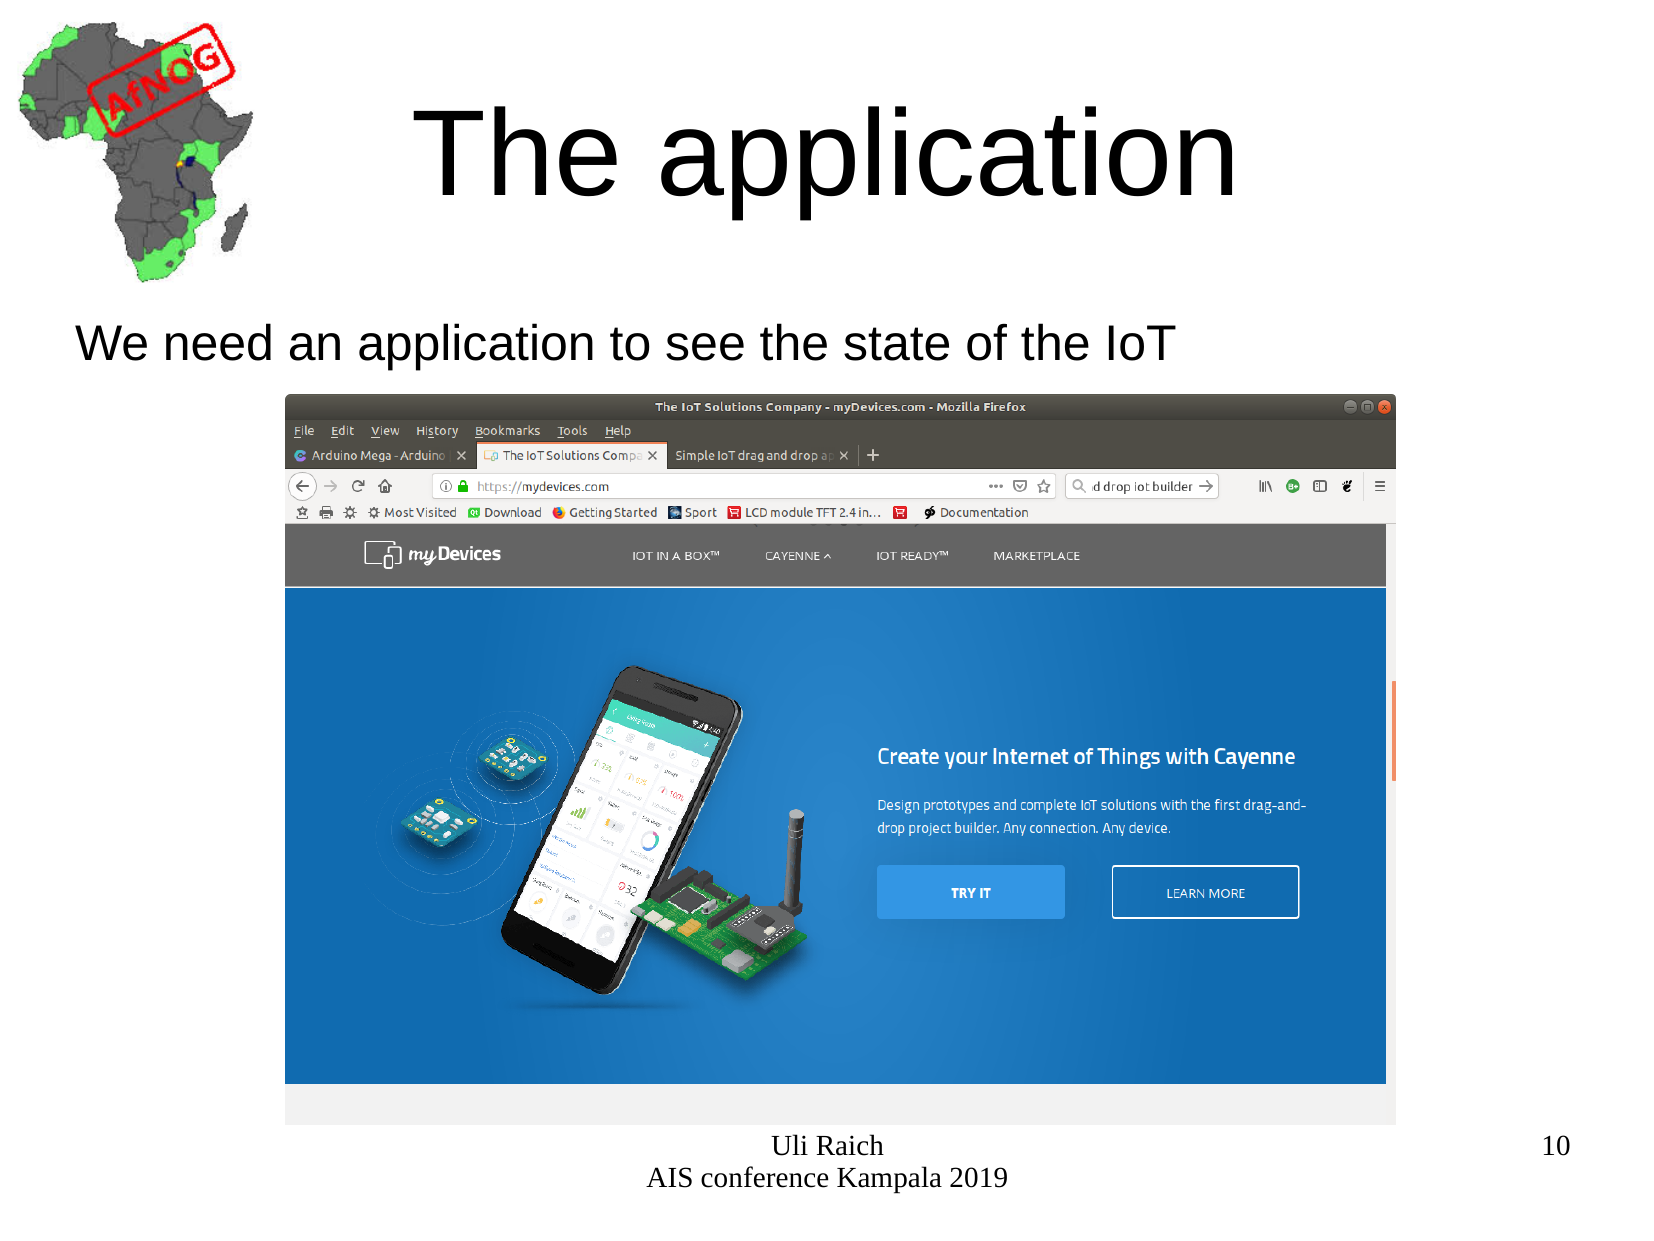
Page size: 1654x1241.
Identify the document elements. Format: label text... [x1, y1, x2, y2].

picture [285, 394, 1396, 1126]
picture [9, 0, 259, 291]
list We need an application to see the state of the IoT [75, 315, 1564, 1035]
title The application [82, 49, 1571, 257]
